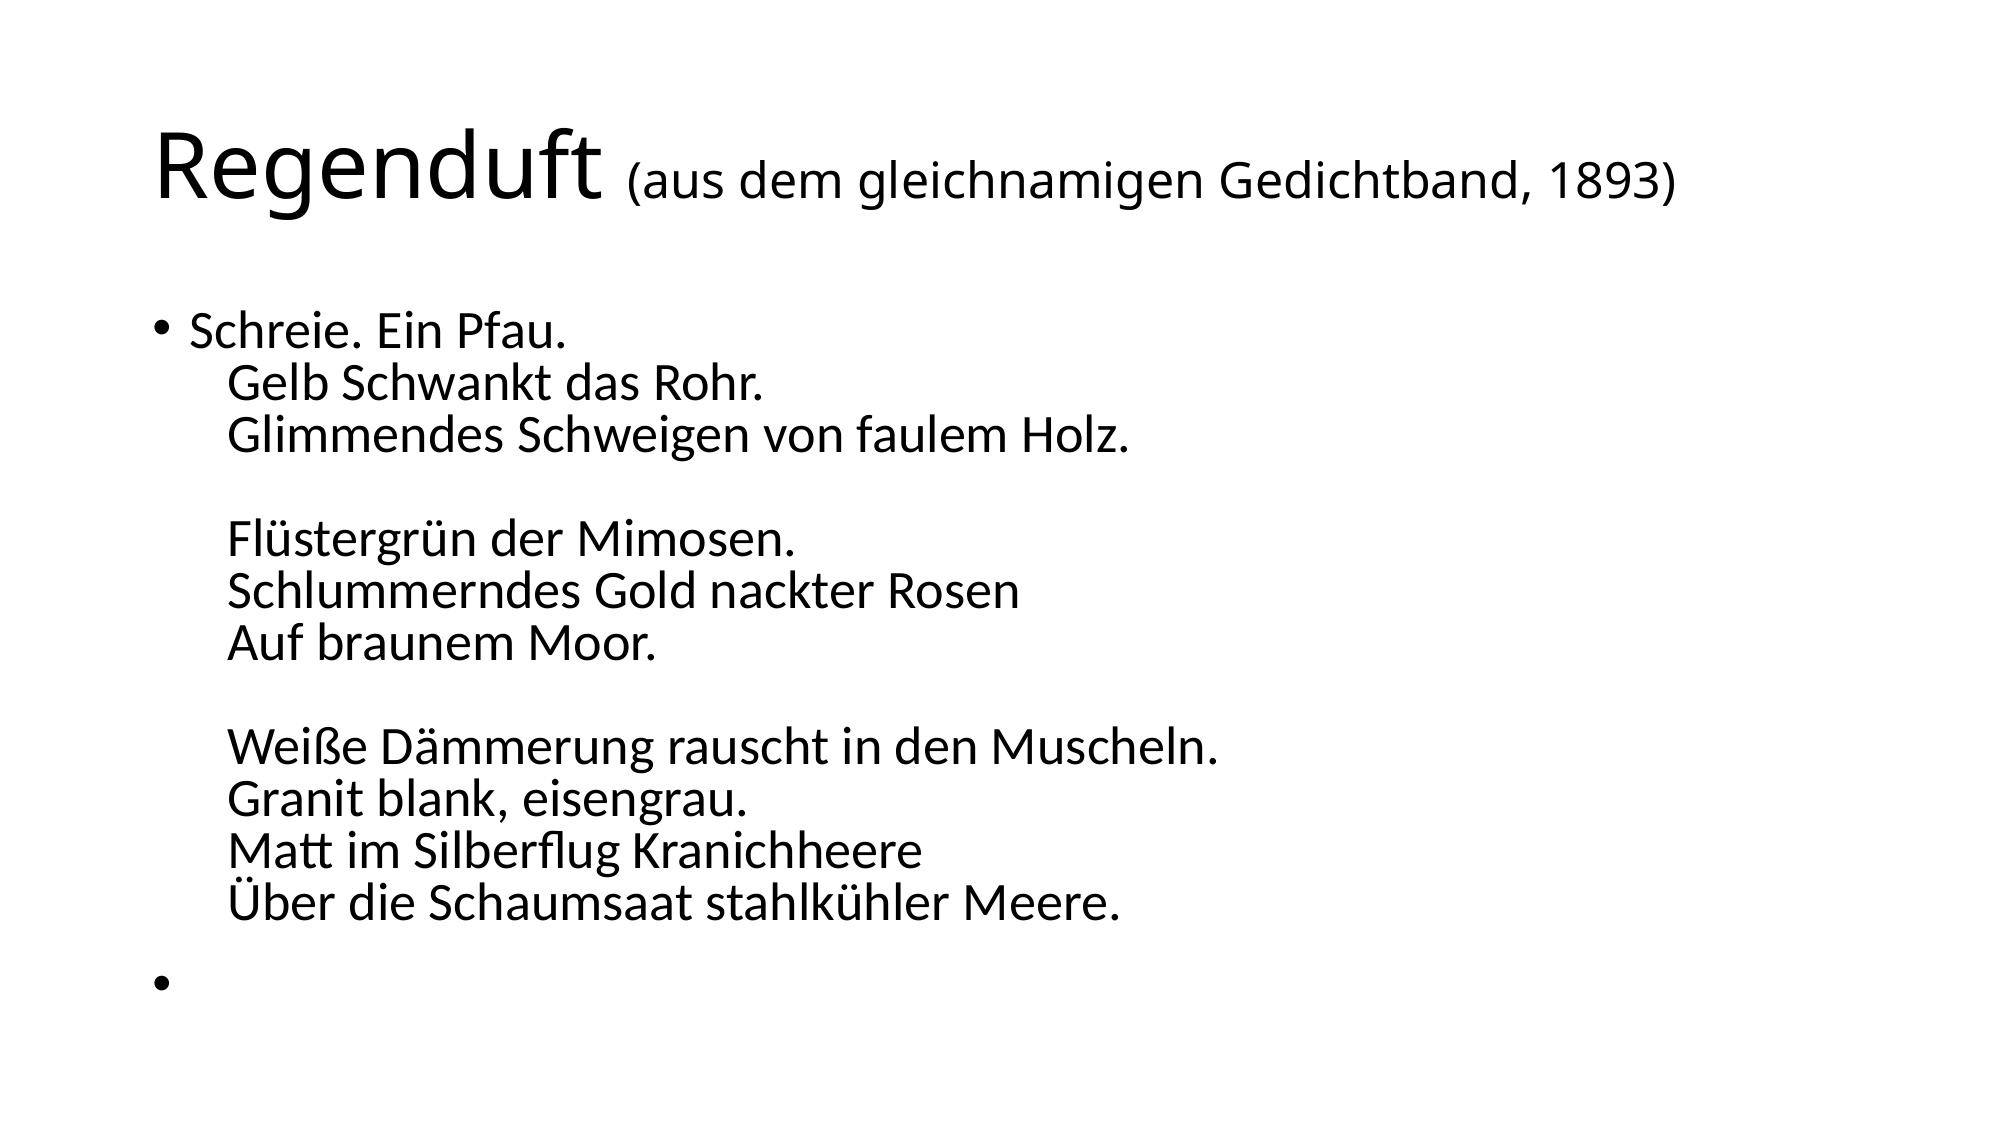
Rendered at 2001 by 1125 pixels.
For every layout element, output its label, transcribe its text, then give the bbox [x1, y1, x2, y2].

list Schreie. Ein Pfau. Gelb Schwankt das Rohr. Glimmendes Schweigen von faulem Holz. Flüstergrün der Mimosen. Schlummerndes Gold nackter Rosen Auf braunem Moor. Weiße Dämmerung rauscht in den Muscheln. Granit blank, eisengrau. Matt im Silberflug Kranichheere Über die Schaumsaat stahlkühler Meere. [137, 299, 1863, 1014]
title Regenduft (aus dem gleichnamigen Gedichtband, 1893) [137, 59, 1863, 278]
